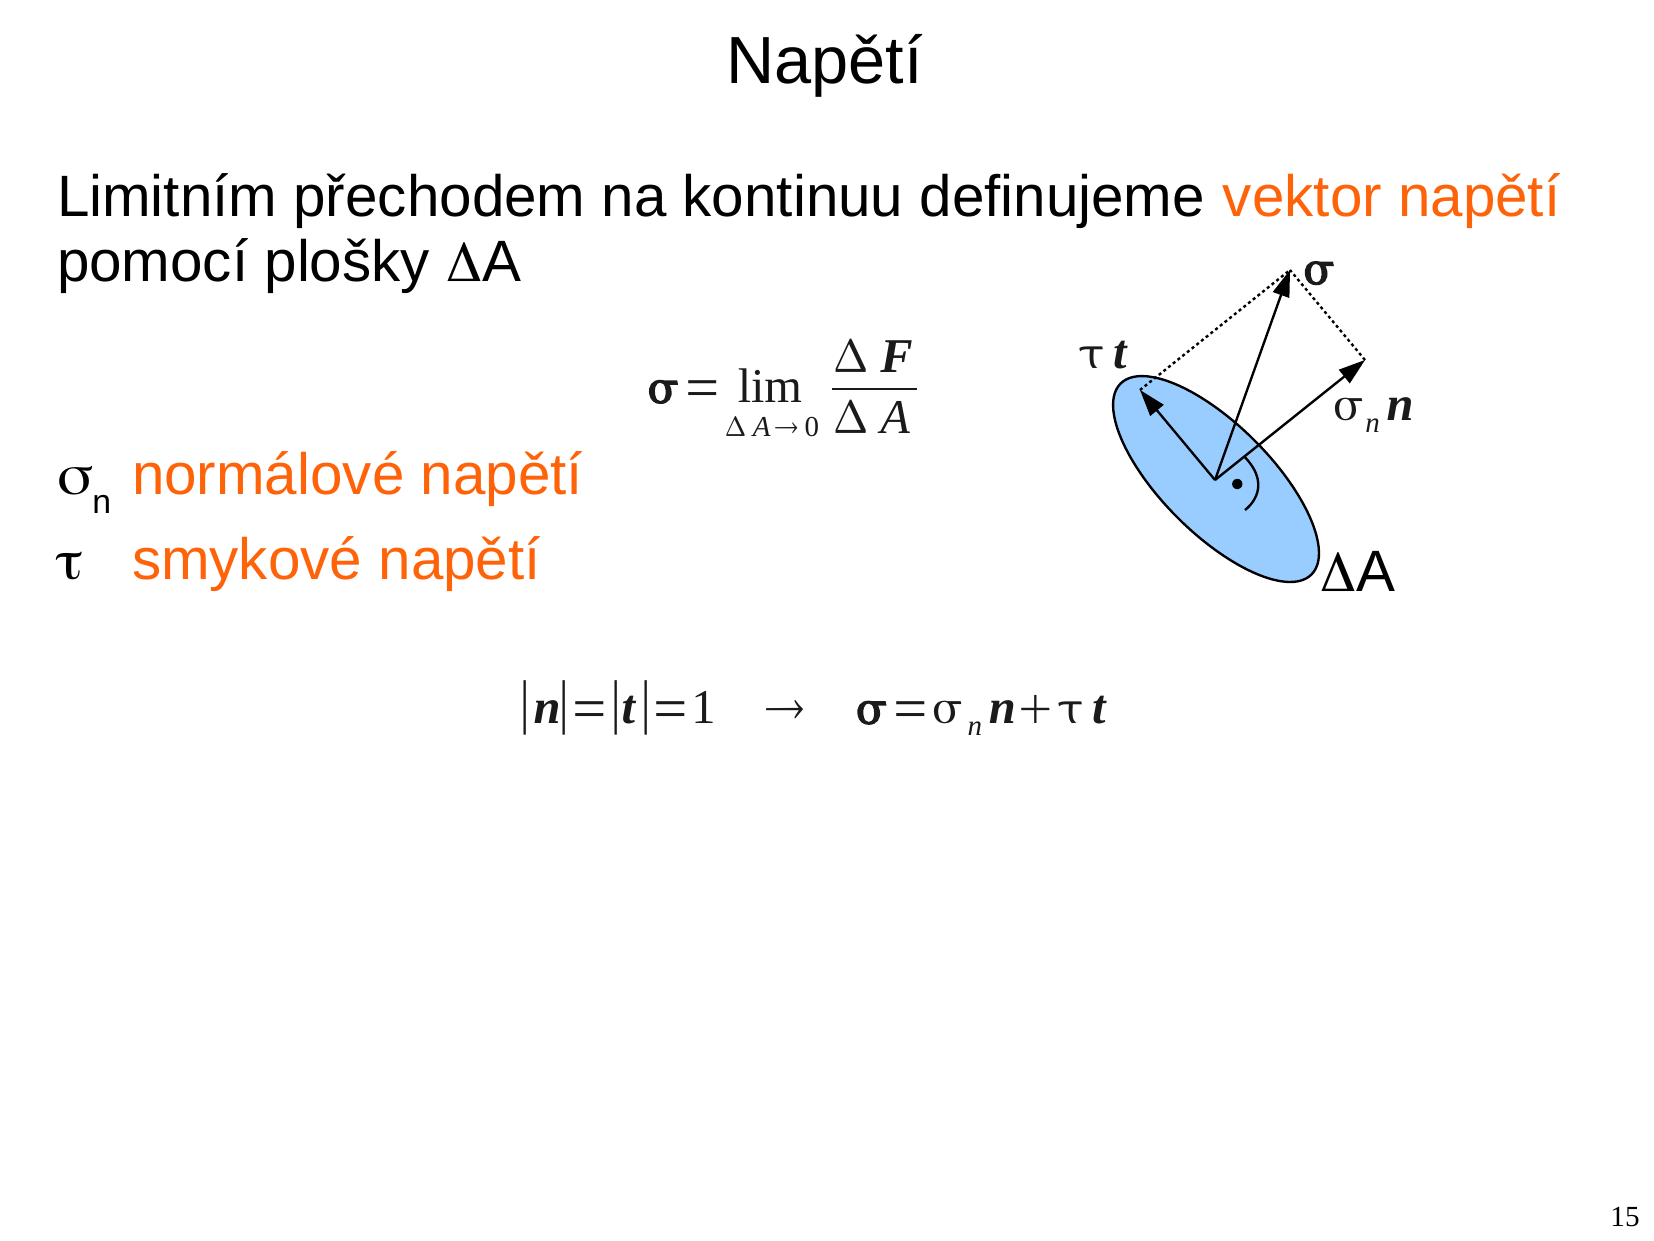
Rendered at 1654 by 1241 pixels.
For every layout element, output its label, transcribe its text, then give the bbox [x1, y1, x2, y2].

text_box [1219, 424, 1258, 474]
chart [634, 330, 931, 446]
text_box DA [1320, 538, 1426, 631]
text_box [1113, 376, 1320, 582]
chart [1290, 241, 1349, 296]
title Napětí [37, 8, 1613, 113]
chart [503, 678, 1117, 742]
chart [1320, 377, 1427, 439]
list Limitním přechodem na kontinuu definujeme vektor napětí pomocí plošky DA sn normálové napětí t smykové napětí [57, 163, 1608, 1238]
chart [1067, 326, 1139, 380]
